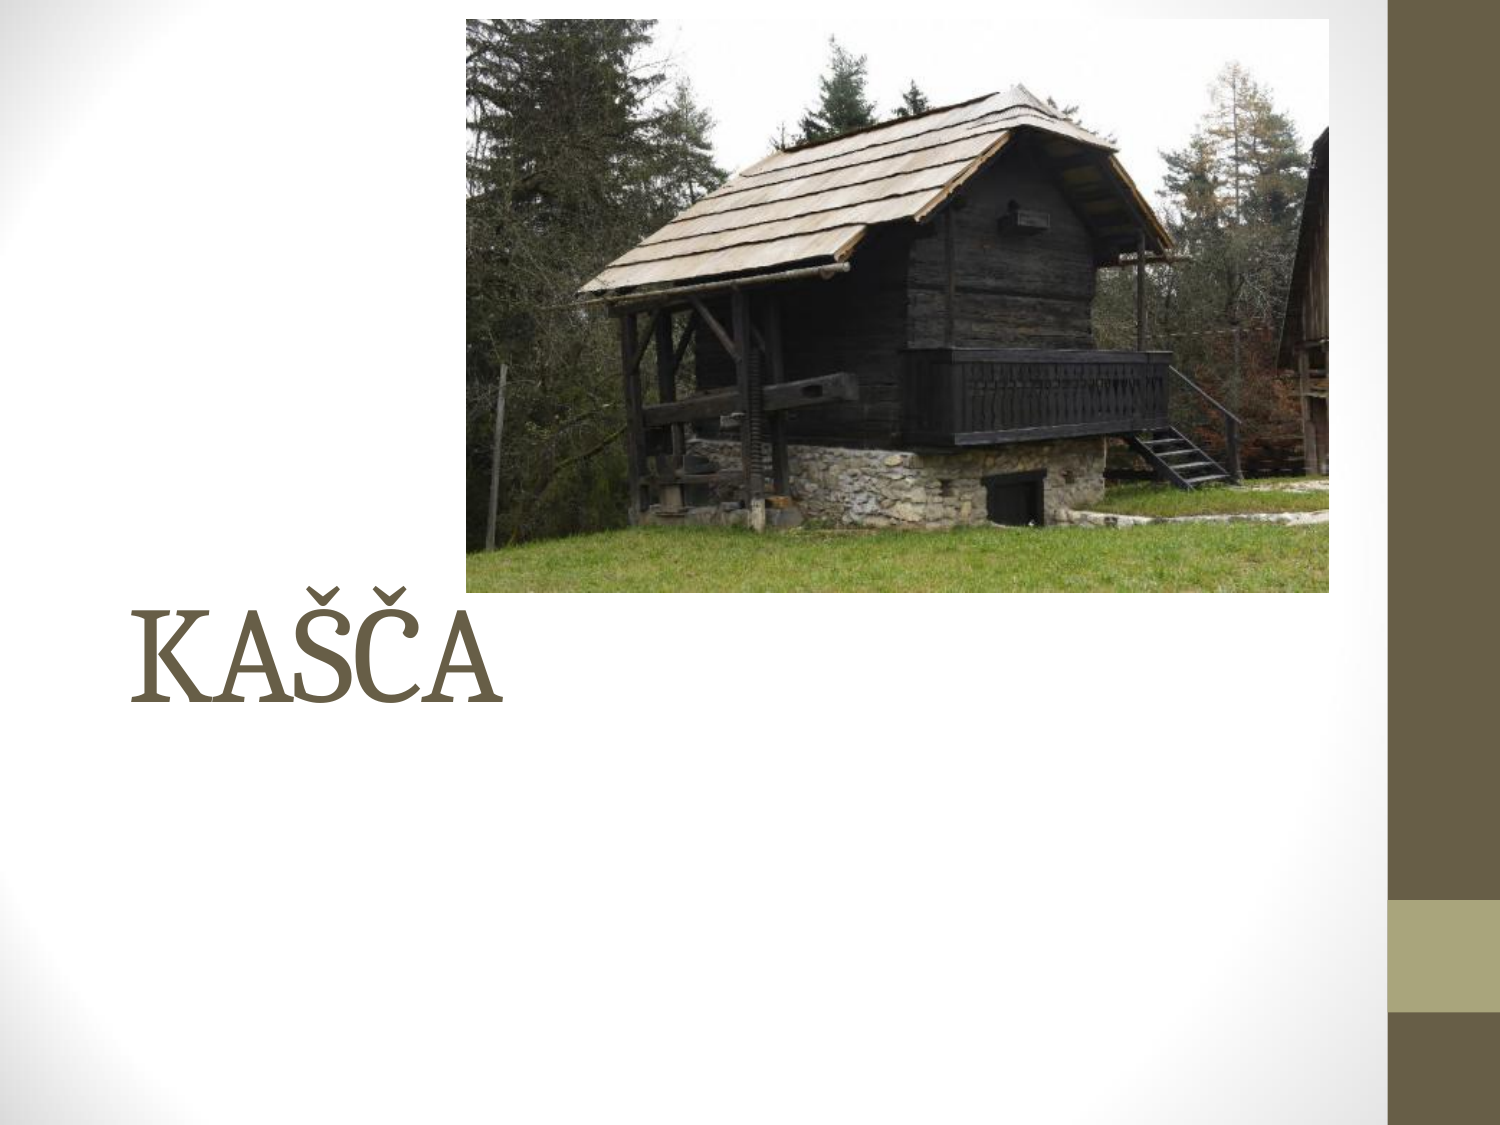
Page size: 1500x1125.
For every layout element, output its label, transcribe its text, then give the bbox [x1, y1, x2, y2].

picture [0, 0, 1387, 1125]
title KAŠČA [112, 312, 1350, 738]
